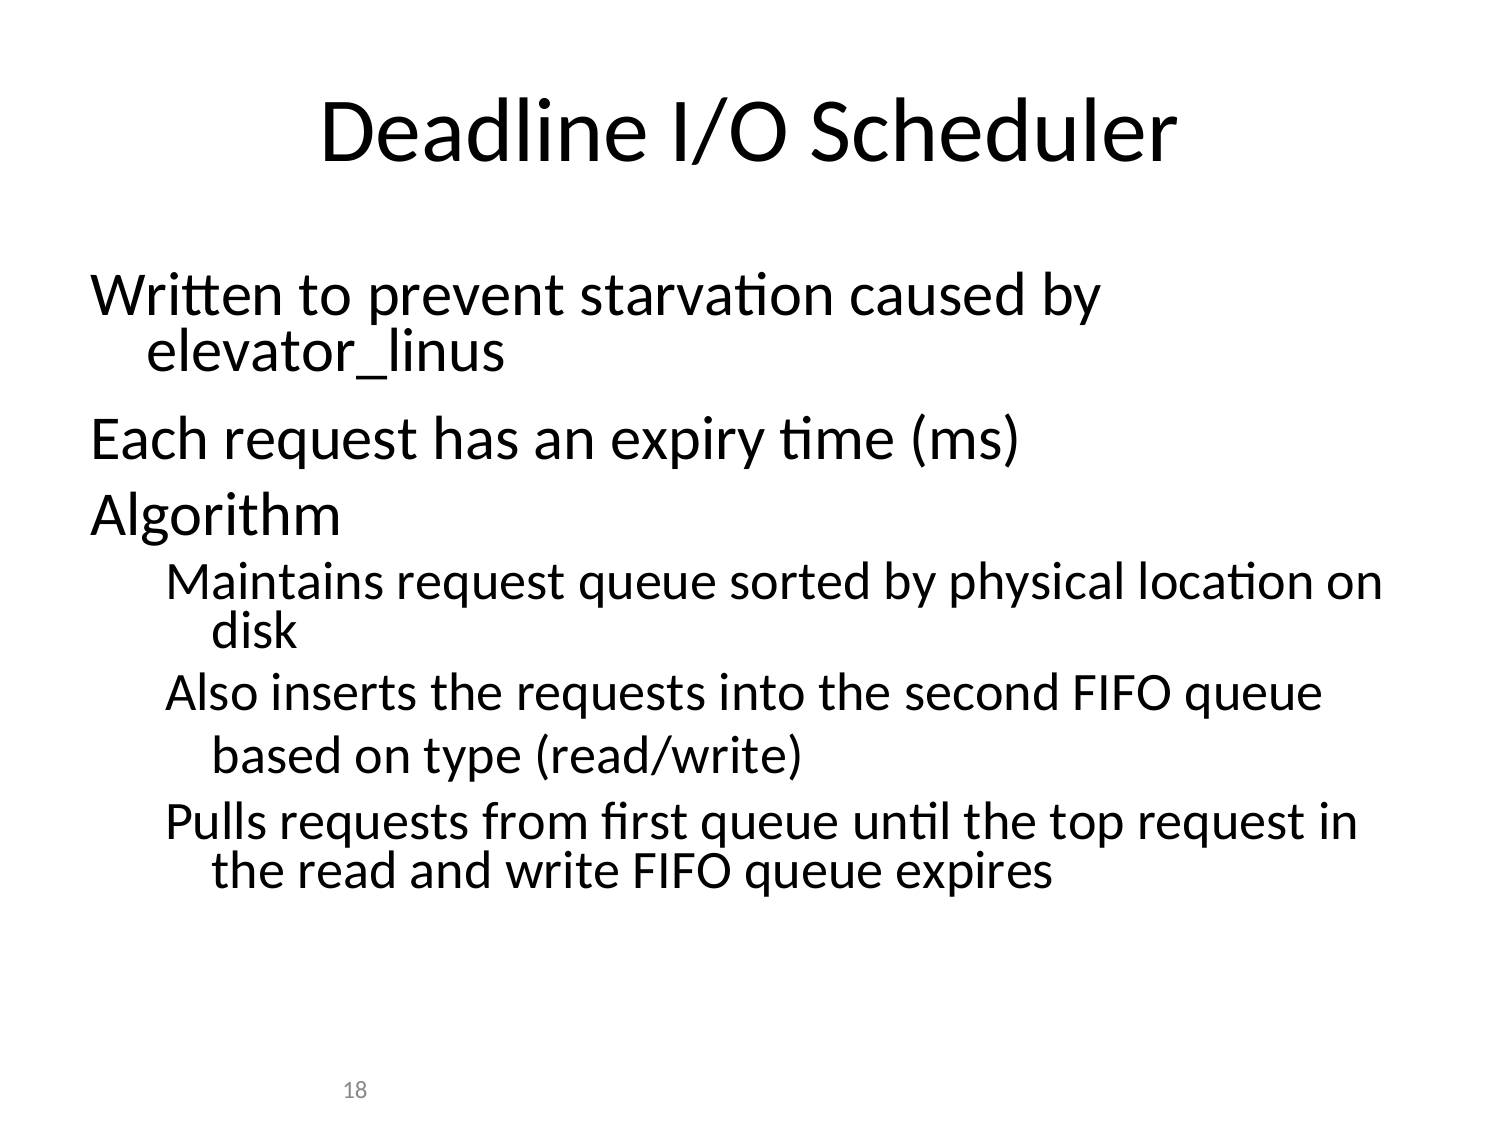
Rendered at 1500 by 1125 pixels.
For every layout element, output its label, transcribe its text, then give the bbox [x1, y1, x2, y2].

text_box <number> [327, 1074, 1207, 1111]
text_box Written to prevent starvation caused by elevator_linus Each request has an expiry time (ms)‏ Algorithm Maintains request queue sorted by physical location on disk Also inserts the requests into the second FIFO queue based on type (read/write)‏ Pulls requests from first queue until the top request in the read and write FIFO queue expires [75, 262, 1426, 1042]
text_box Deadline I/O Scheduler [75, 45, 1426, 233]
